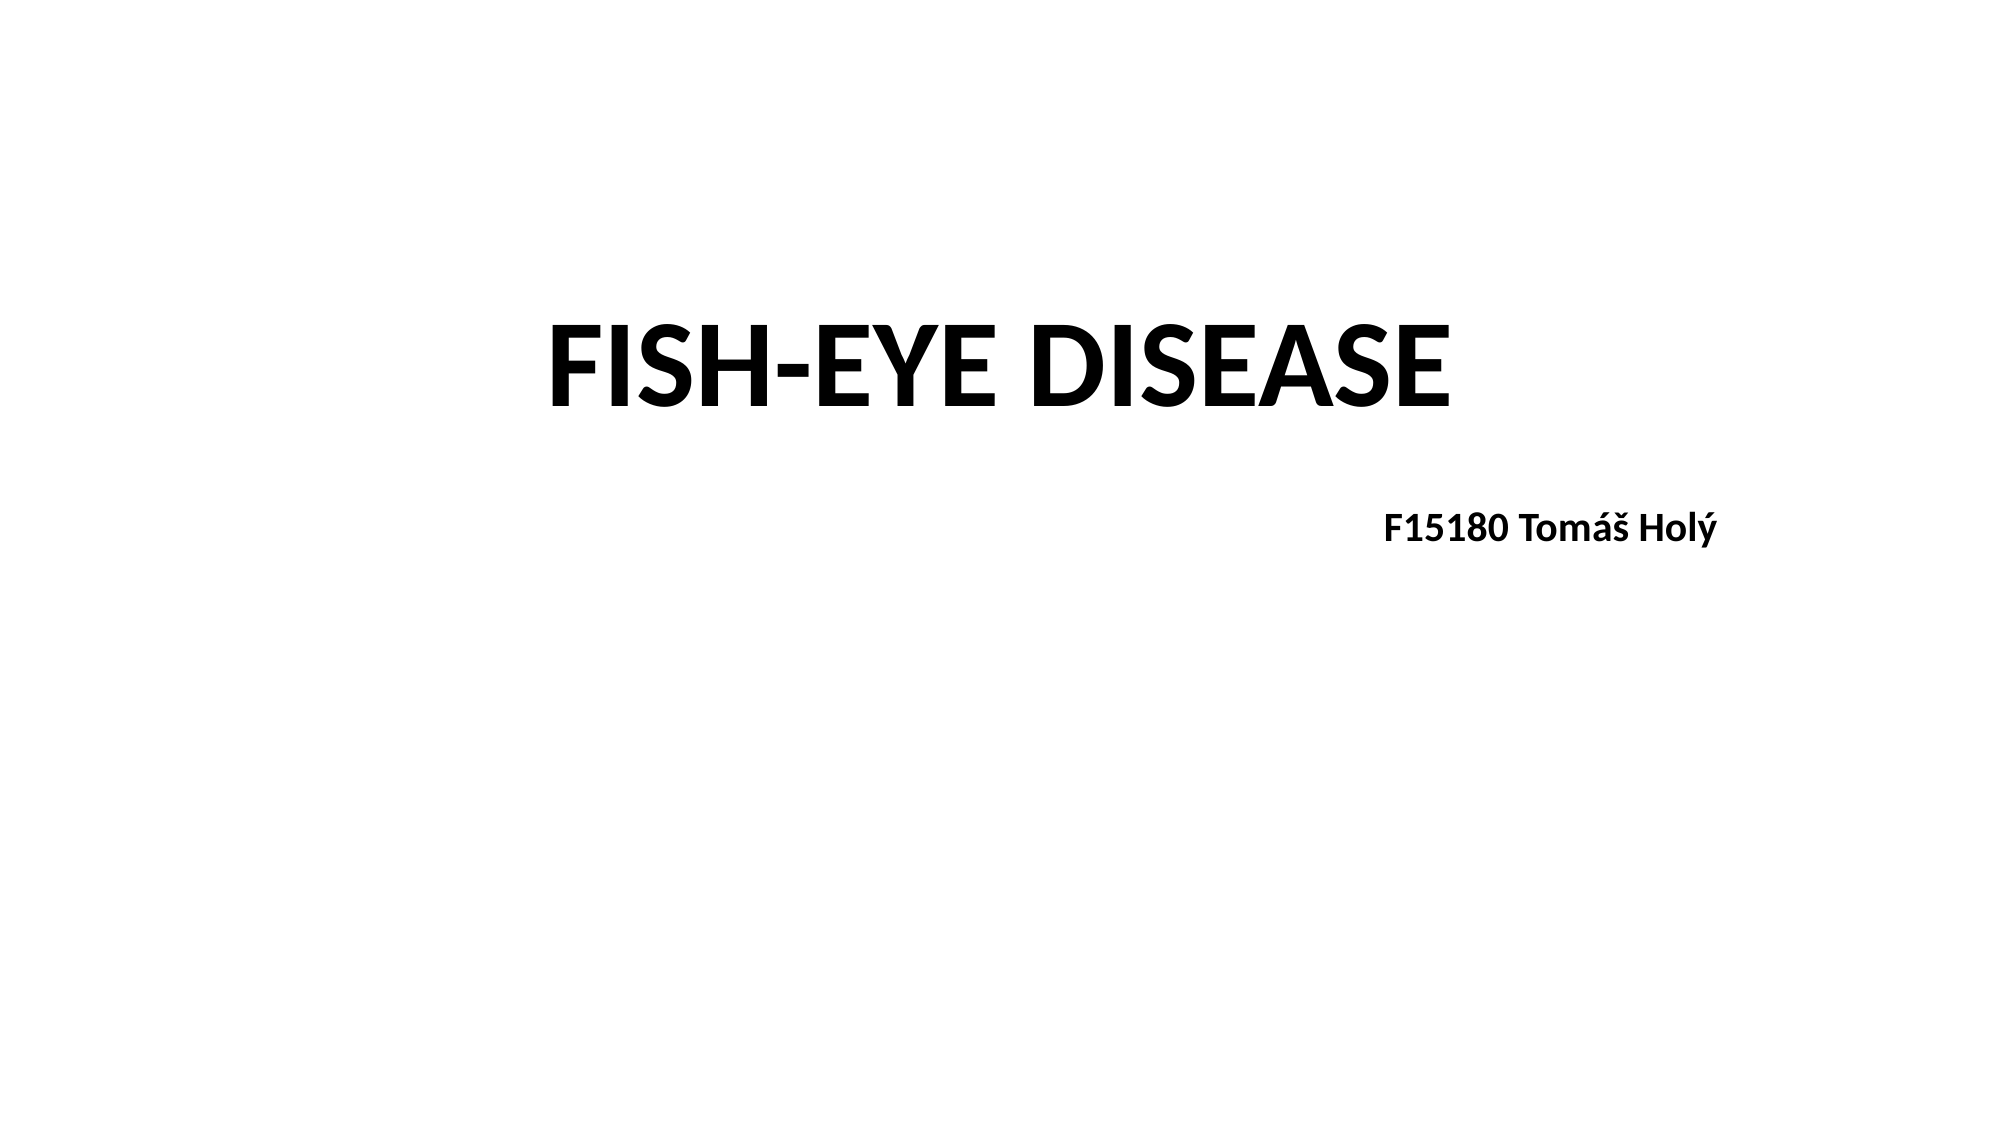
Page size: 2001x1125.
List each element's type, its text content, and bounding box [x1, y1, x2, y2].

title FISH-EYE DISEASE F15180 Tomáš Holý [249, 184, 1750, 576]
